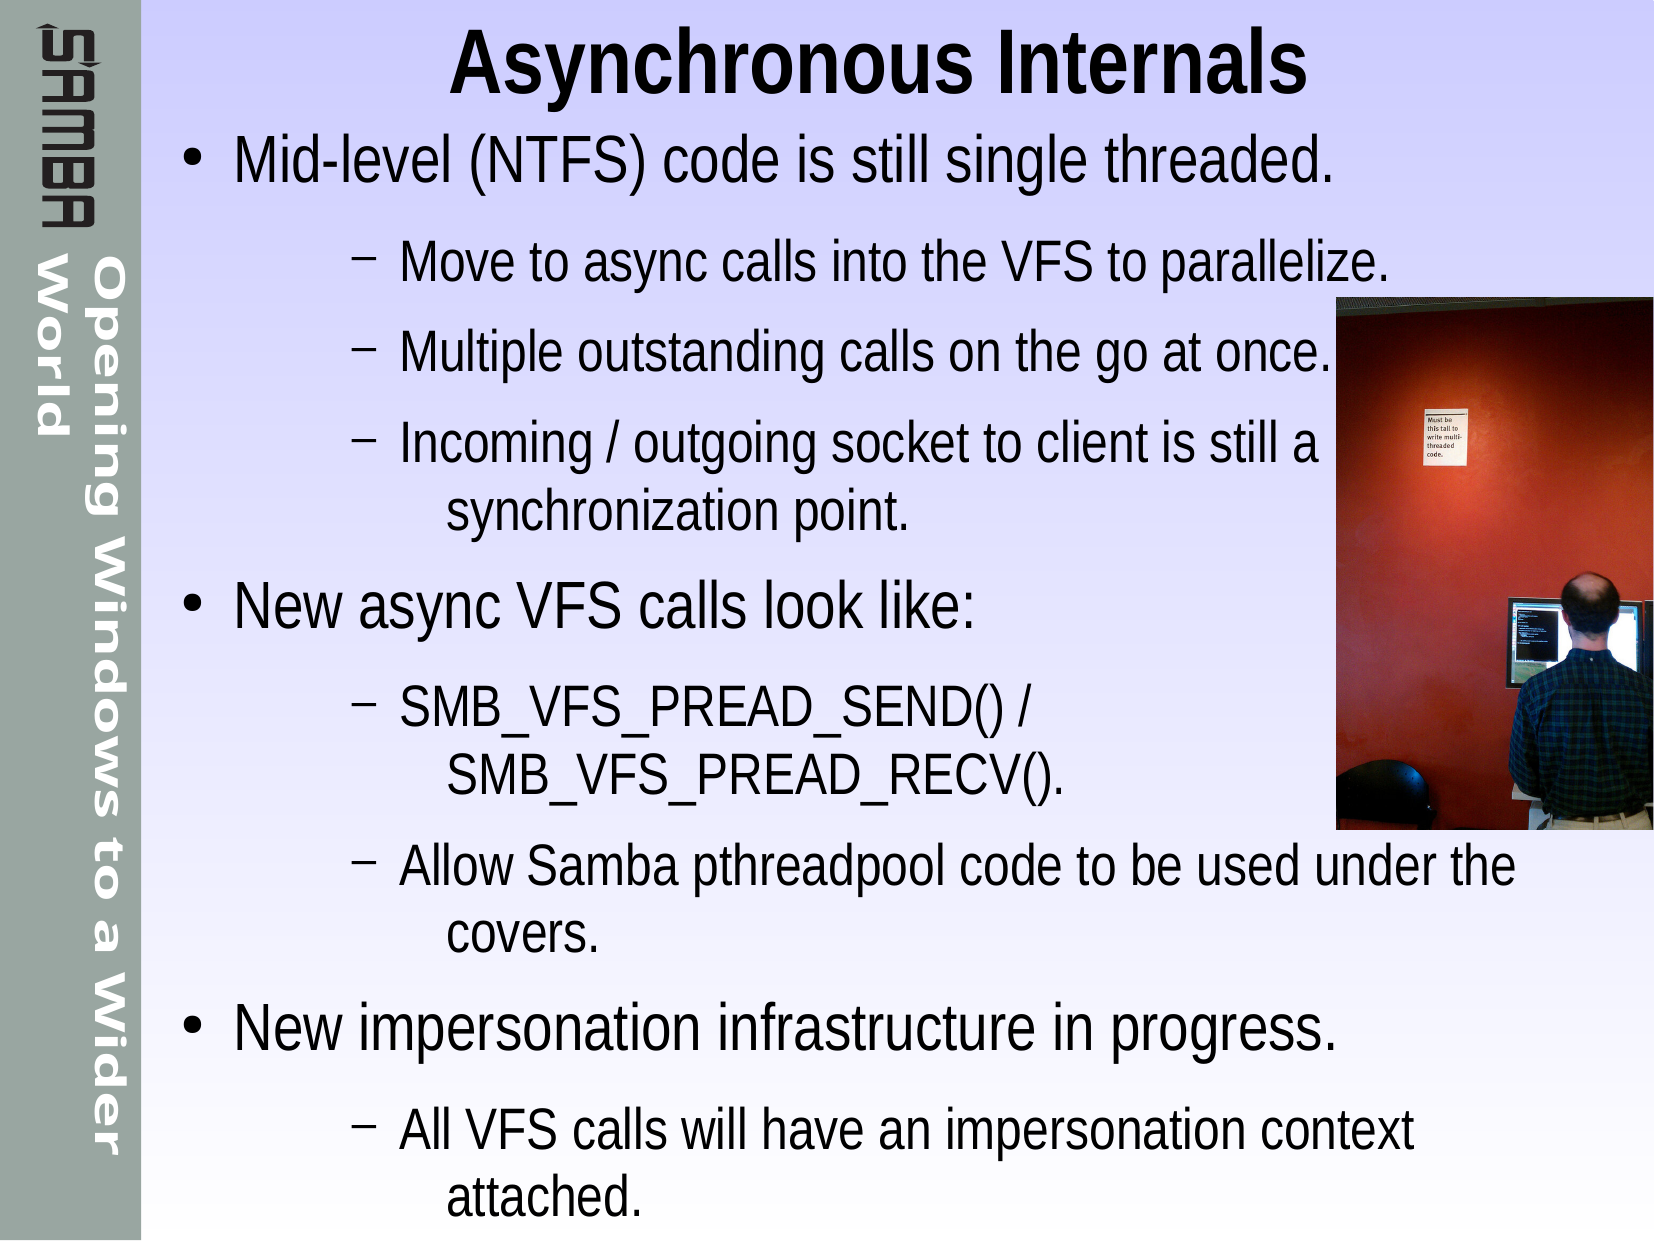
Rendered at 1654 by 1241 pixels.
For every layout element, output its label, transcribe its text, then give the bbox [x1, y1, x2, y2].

title Asynchronous Internals [173, 7, 1586, 114]
picture [1576, 297, 1654, 830]
list Mid-level (NTFS) code is still single threaded. Move to async calls into the VFS to parallelize. Multiple outstanding calls on the go at once. Incoming / outgoing socket to client is still a synchronization point. New async VFS calls look like: SMB_VFS_PREAD_SEND() / SMB_VFS_PREAD_RECV(). Allow Samba pthreadpool code to be used under the covers. New impersonation infrastructure in progress. All VFS calls will have an impersonation context attached. [162, 120, 1576, 1230]
